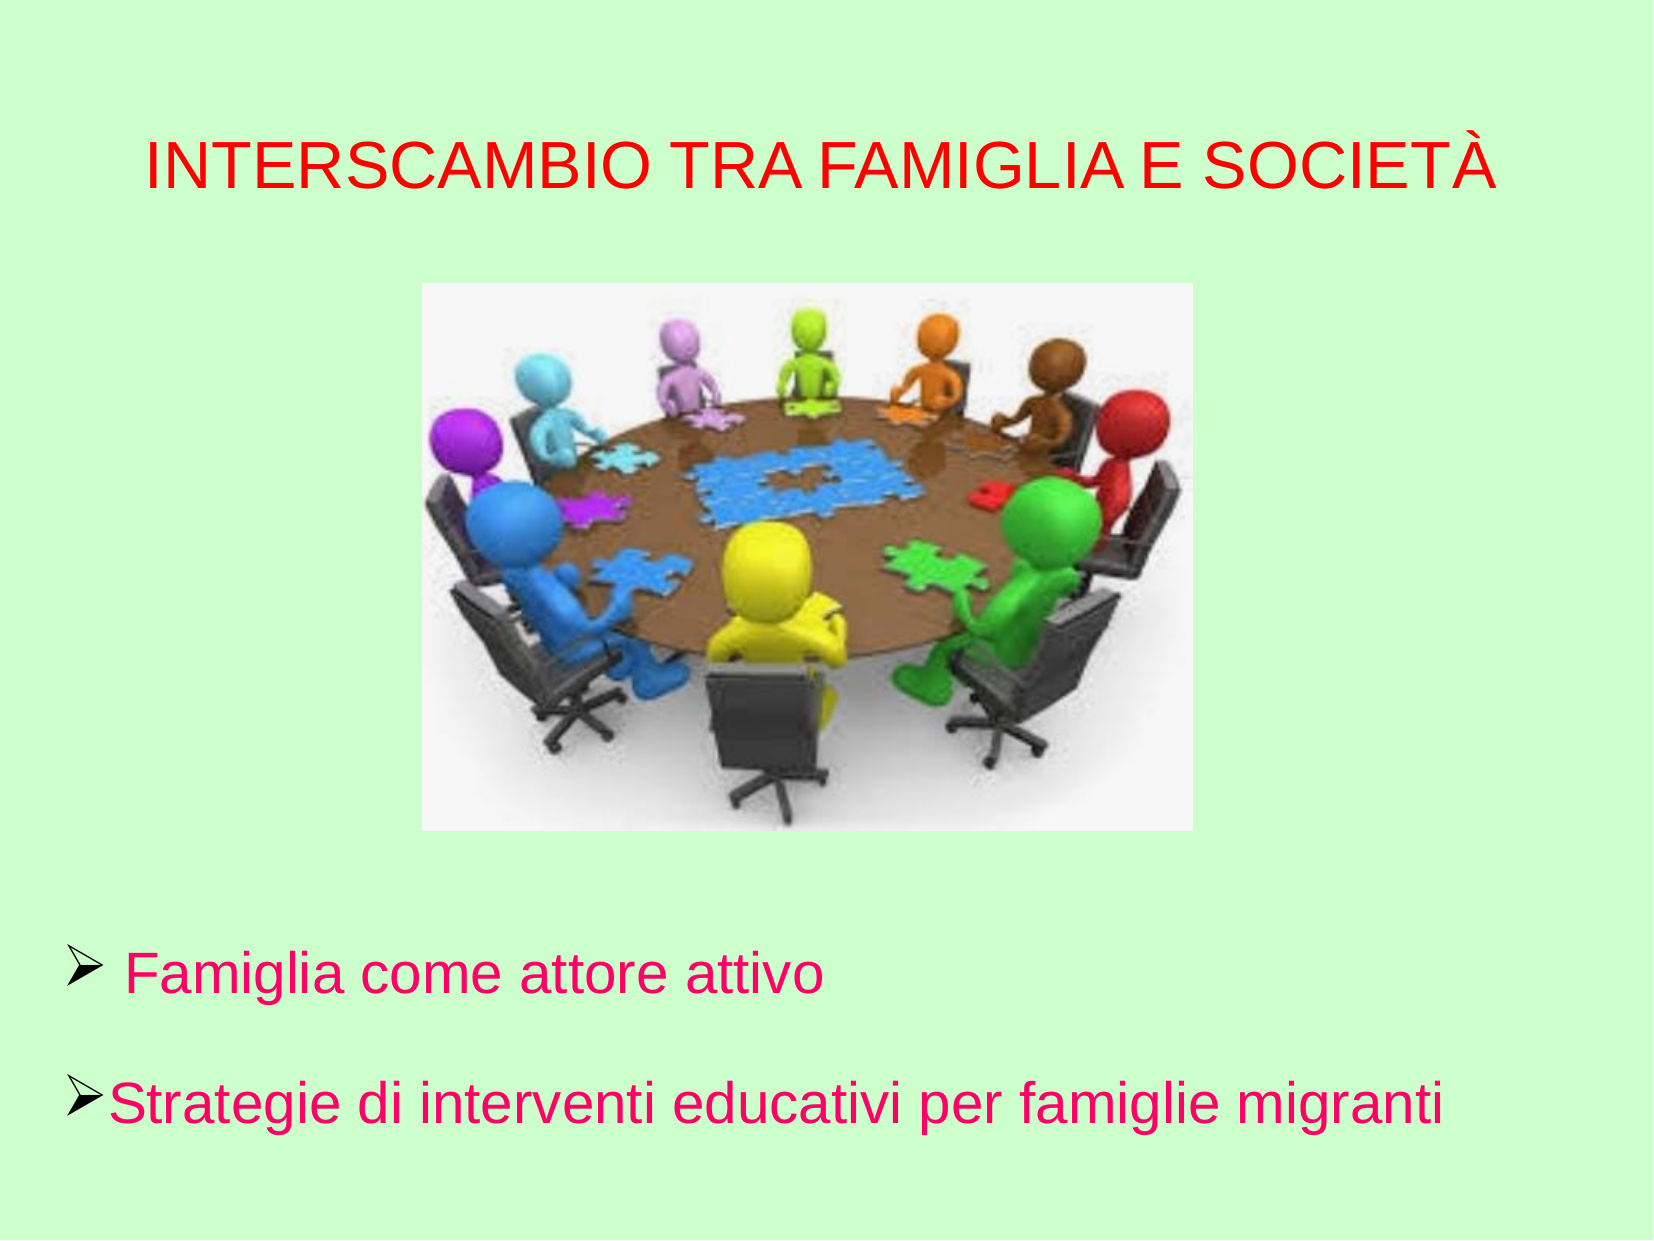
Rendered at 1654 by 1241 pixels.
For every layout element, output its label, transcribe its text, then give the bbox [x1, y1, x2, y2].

text_box INTERSCAMBIO TRA FAMIGLIA E SOCIETÀ [47, 106, 1595, 225]
picture [422, 283, 1193, 831]
text_box Famiglia come attore attivo Strategie di interventi educativi per famiglie migranti [47, 933, 1654, 1143]
